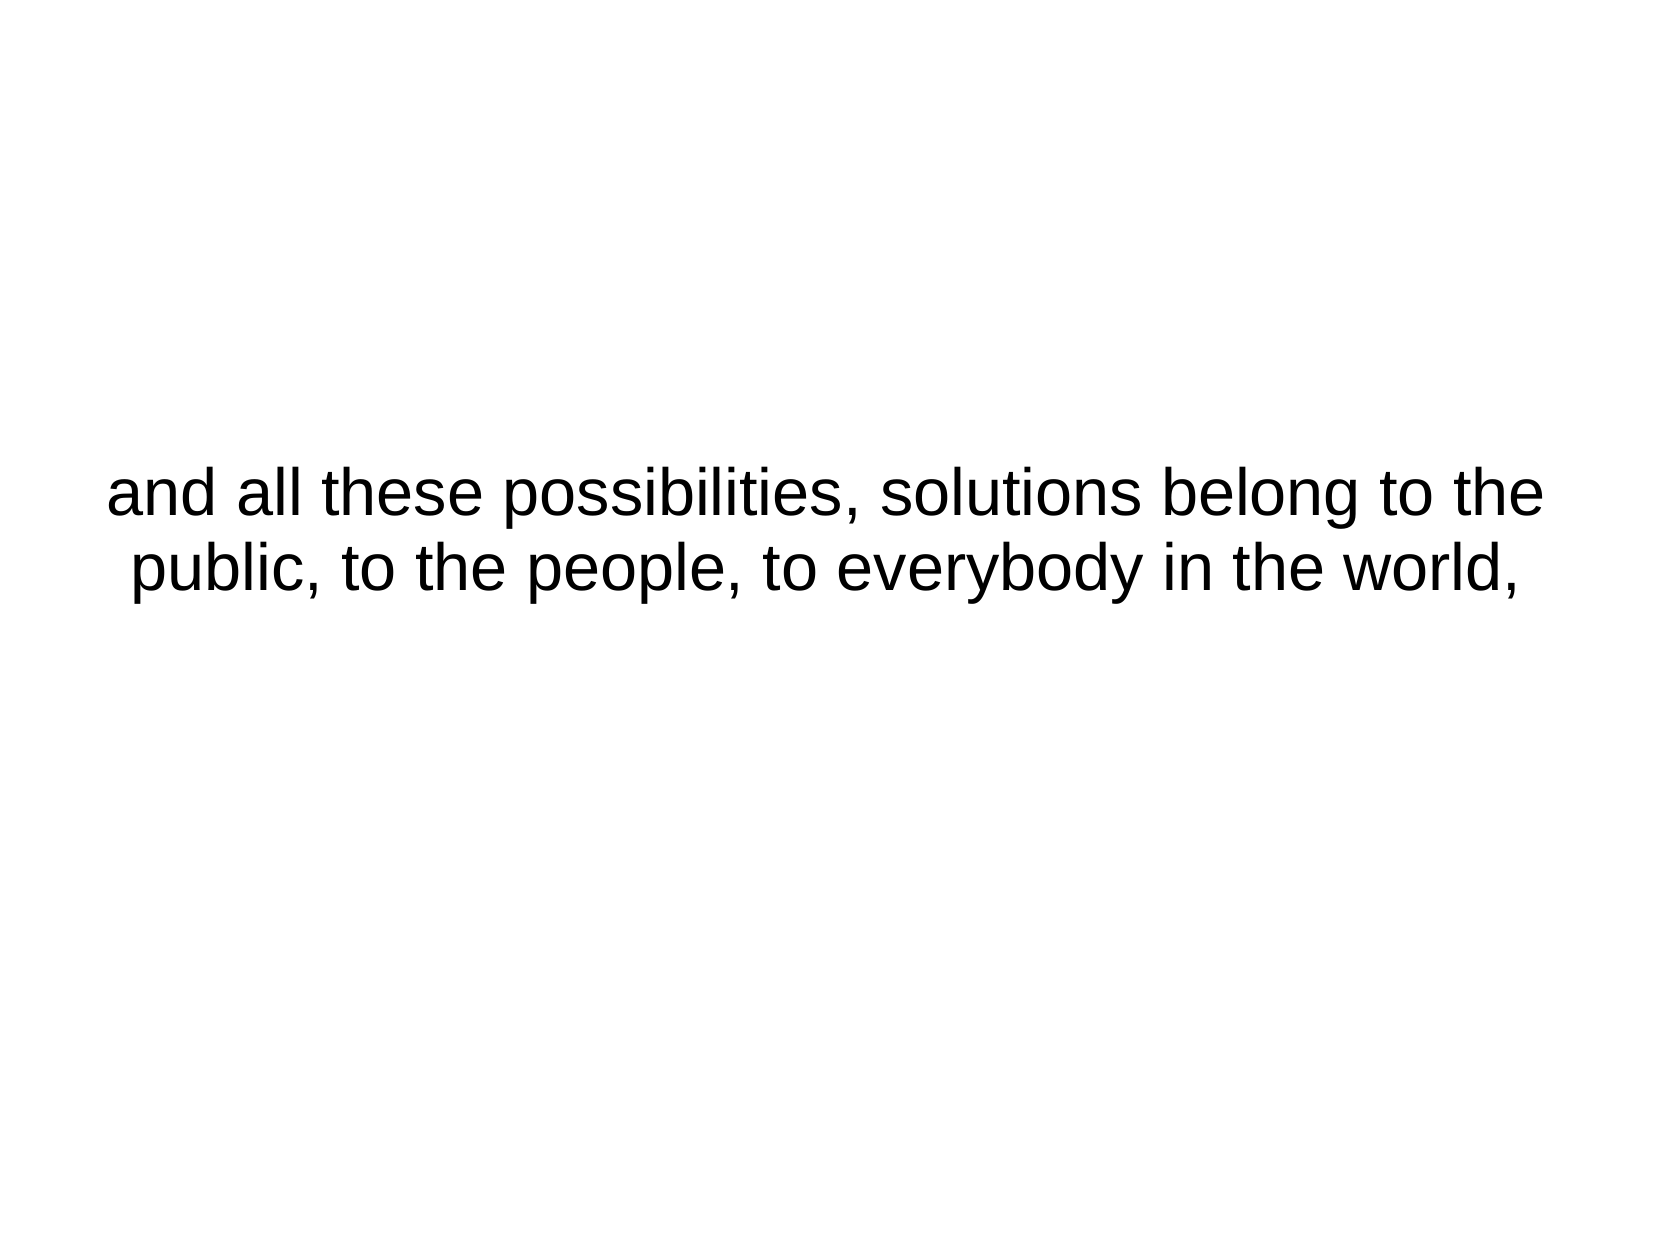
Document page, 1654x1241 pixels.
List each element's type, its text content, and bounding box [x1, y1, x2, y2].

subtitle and all these possibilities, solutions belong to the public, to the people, to everybody in the world, [82, 49, 1571, 1010]
